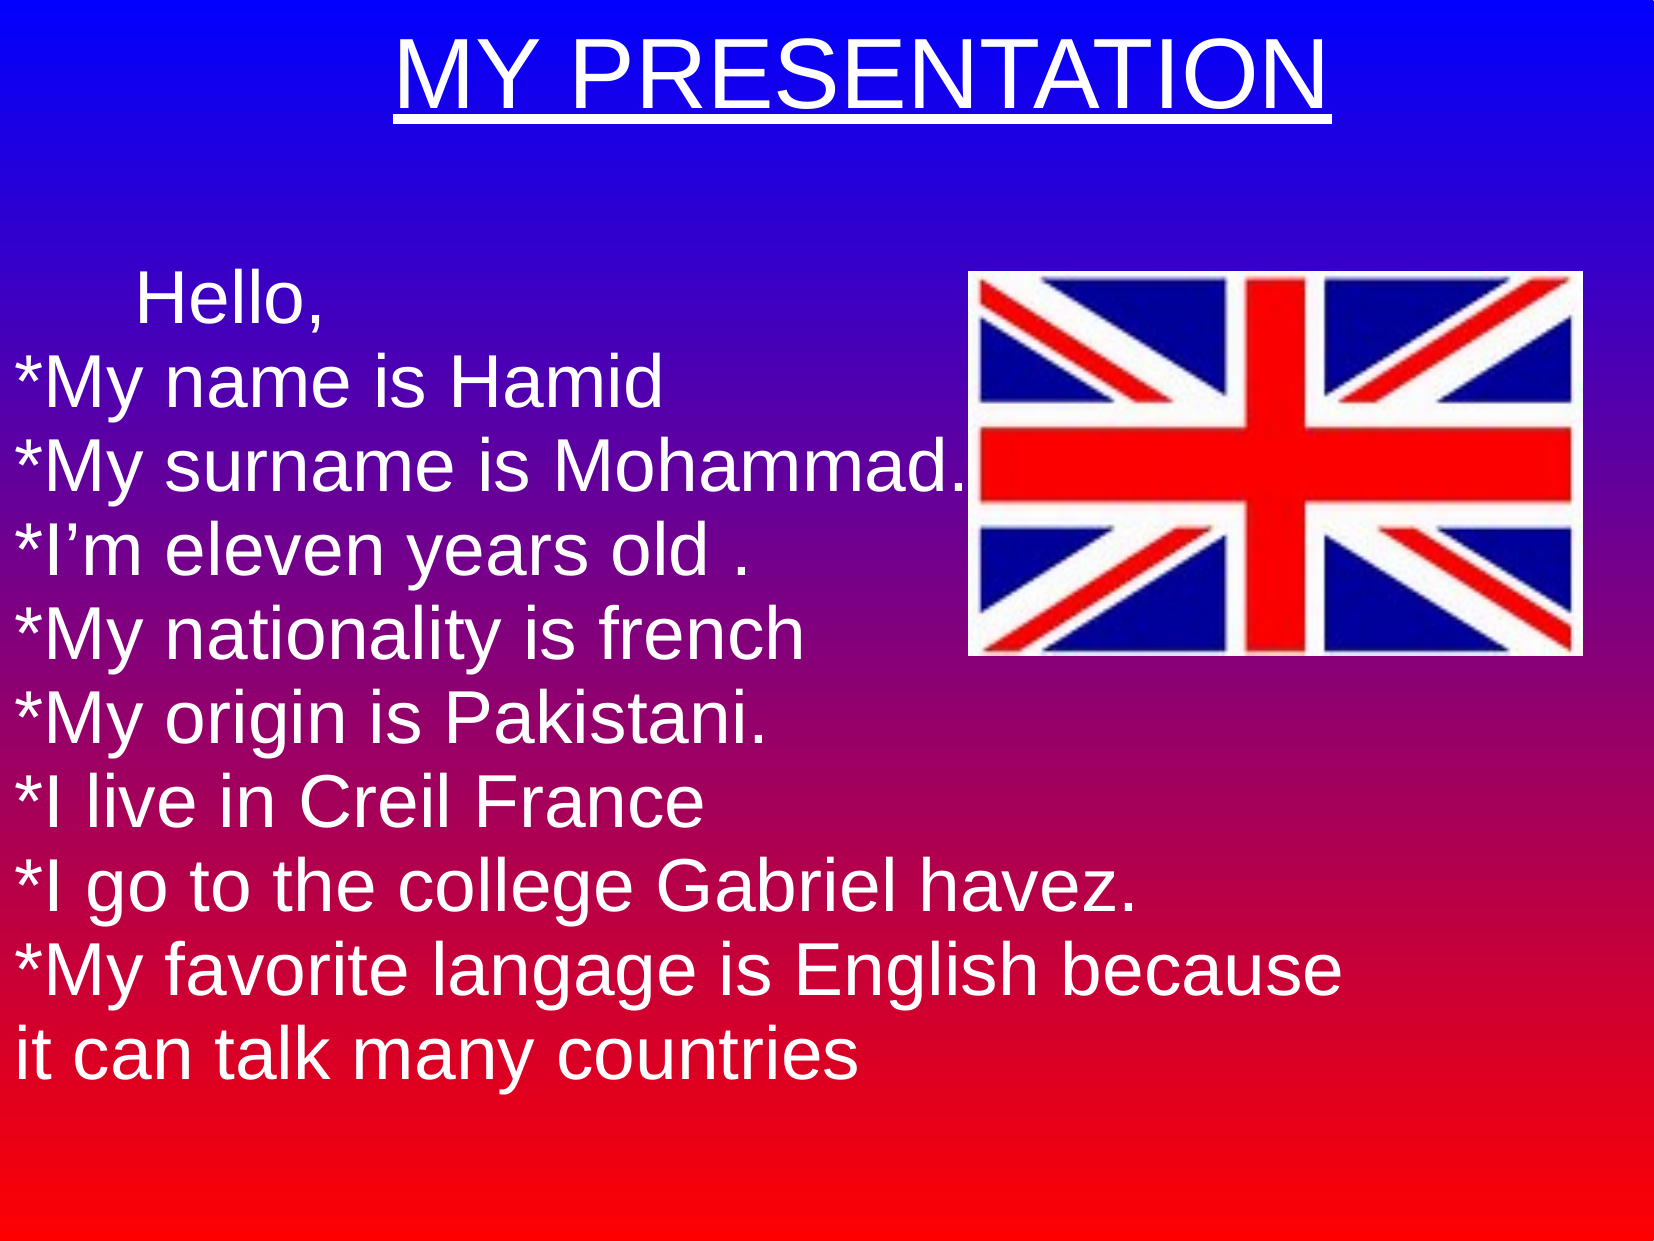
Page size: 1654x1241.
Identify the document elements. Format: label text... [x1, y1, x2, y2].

text_box MY PRESENTATION [377, 10, 1477, 249]
text_box Hello, *My name is Hamid *My surname is Mohammad. *I’m eleven years old . *My nationality is french *My origin is Pakistani. *I live in Creil France *I go to the college Gabriel havez. *My favorite langage is English because it can talk many countries [0, 248, 1654, 1241]
picture [968, 271, 1583, 657]
